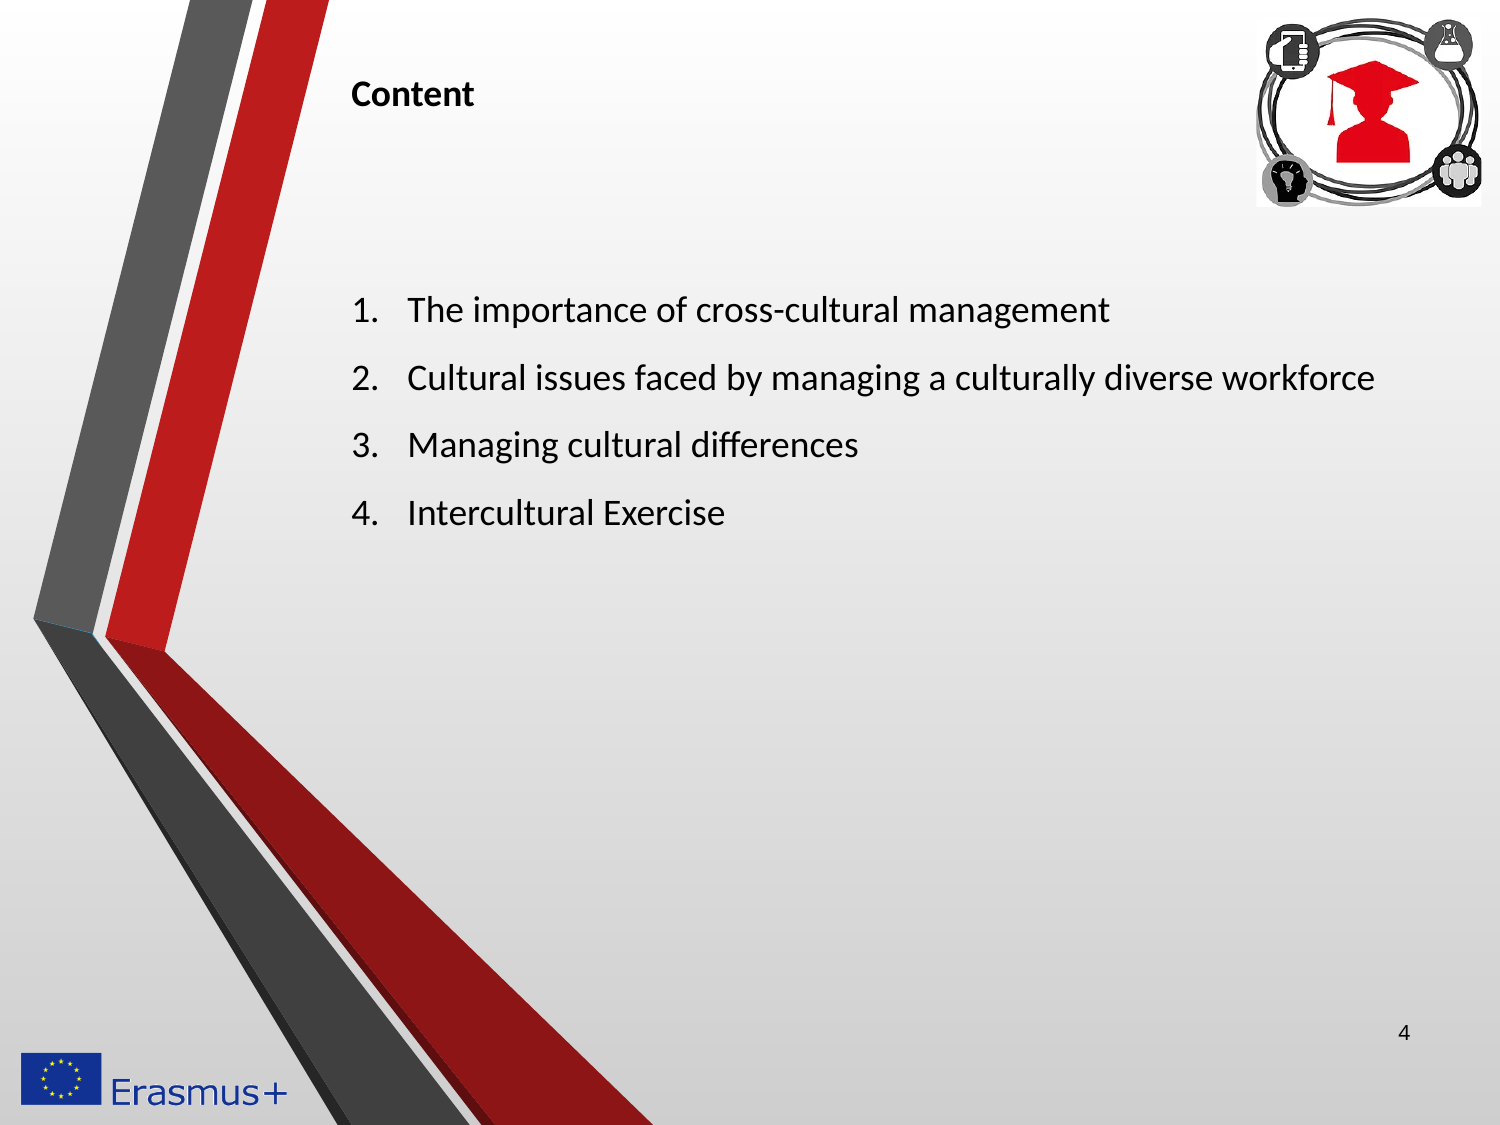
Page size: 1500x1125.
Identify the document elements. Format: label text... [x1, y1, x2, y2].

text_box The importance of cross-cultural management Cultural issues faced by managing a culturally diverse workforce Managing cultural differences Intercultural Exercise [336, 255, 1400, 541]
picture [1256, 18, 1482, 207]
picture [5, 1037, 302, 1120]
text_box Content [336, 61, 975, 122]
slide_number <numer> [1357, 1003, 1425, 1064]
chart [1257, 19, 1483, 209]
